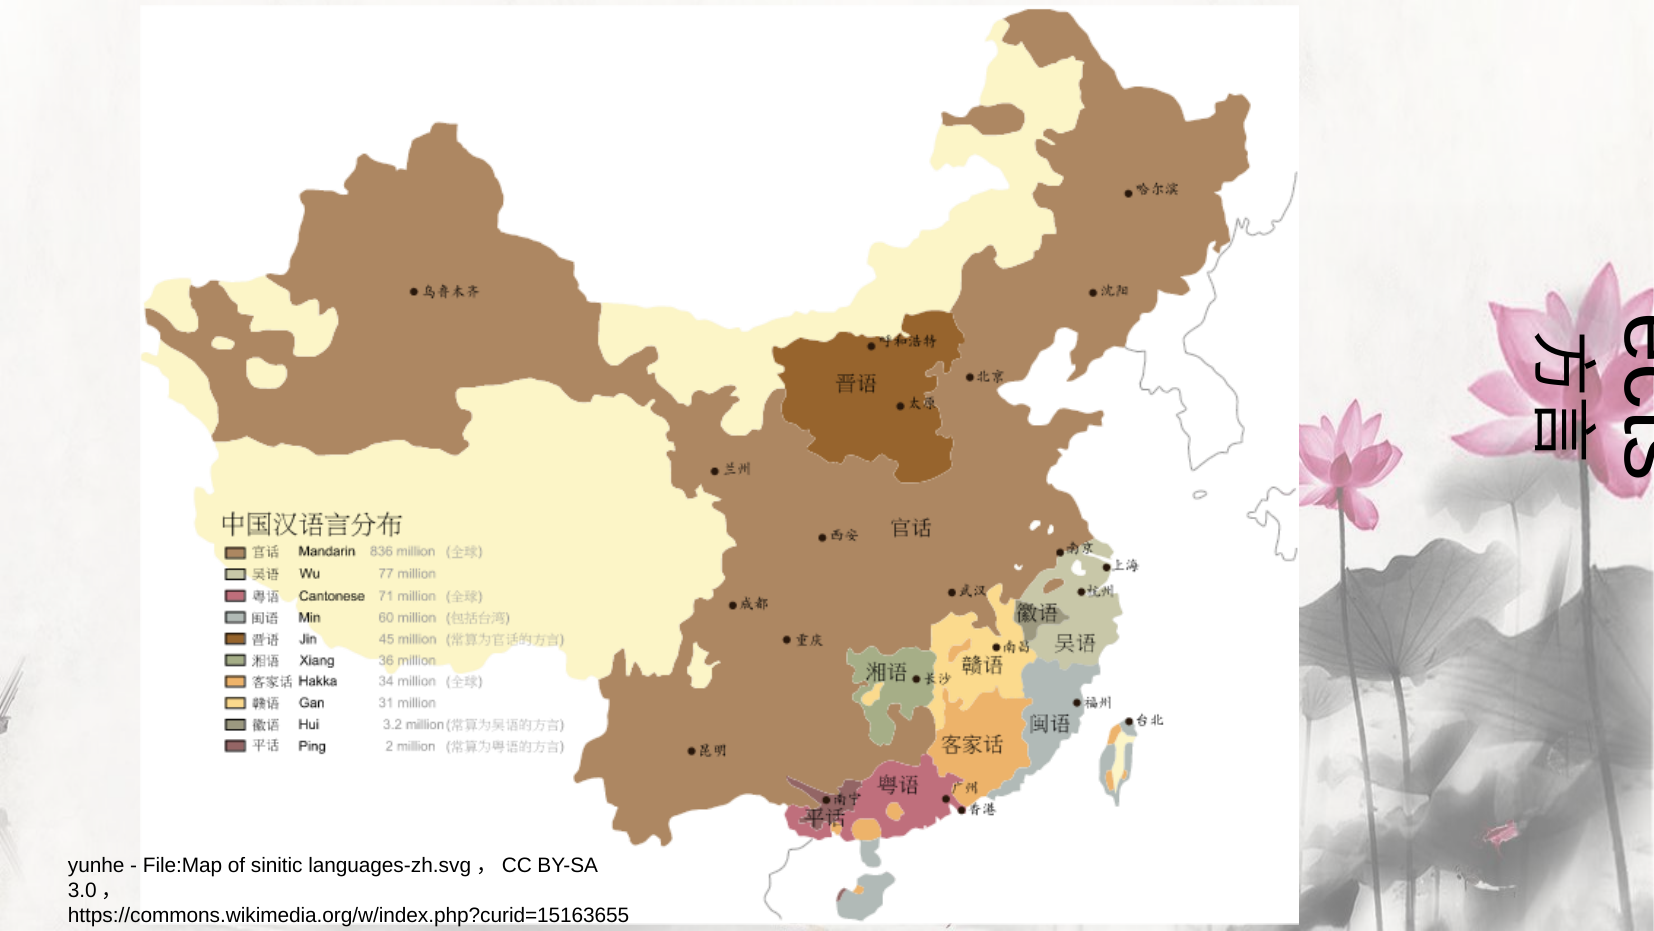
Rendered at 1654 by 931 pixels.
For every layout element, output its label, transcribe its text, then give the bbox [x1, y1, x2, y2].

text_box Dialects 方言 [1363, 37, 1571, 757]
picture [140, 5, 1299, 925]
text_box yunhe - File:Map of sinitic languages-zh.svg，CC BY-SA 3.0， https://commons.wikimedia.org/w/index.php?curid=15163655 [53, 844, 657, 931]
